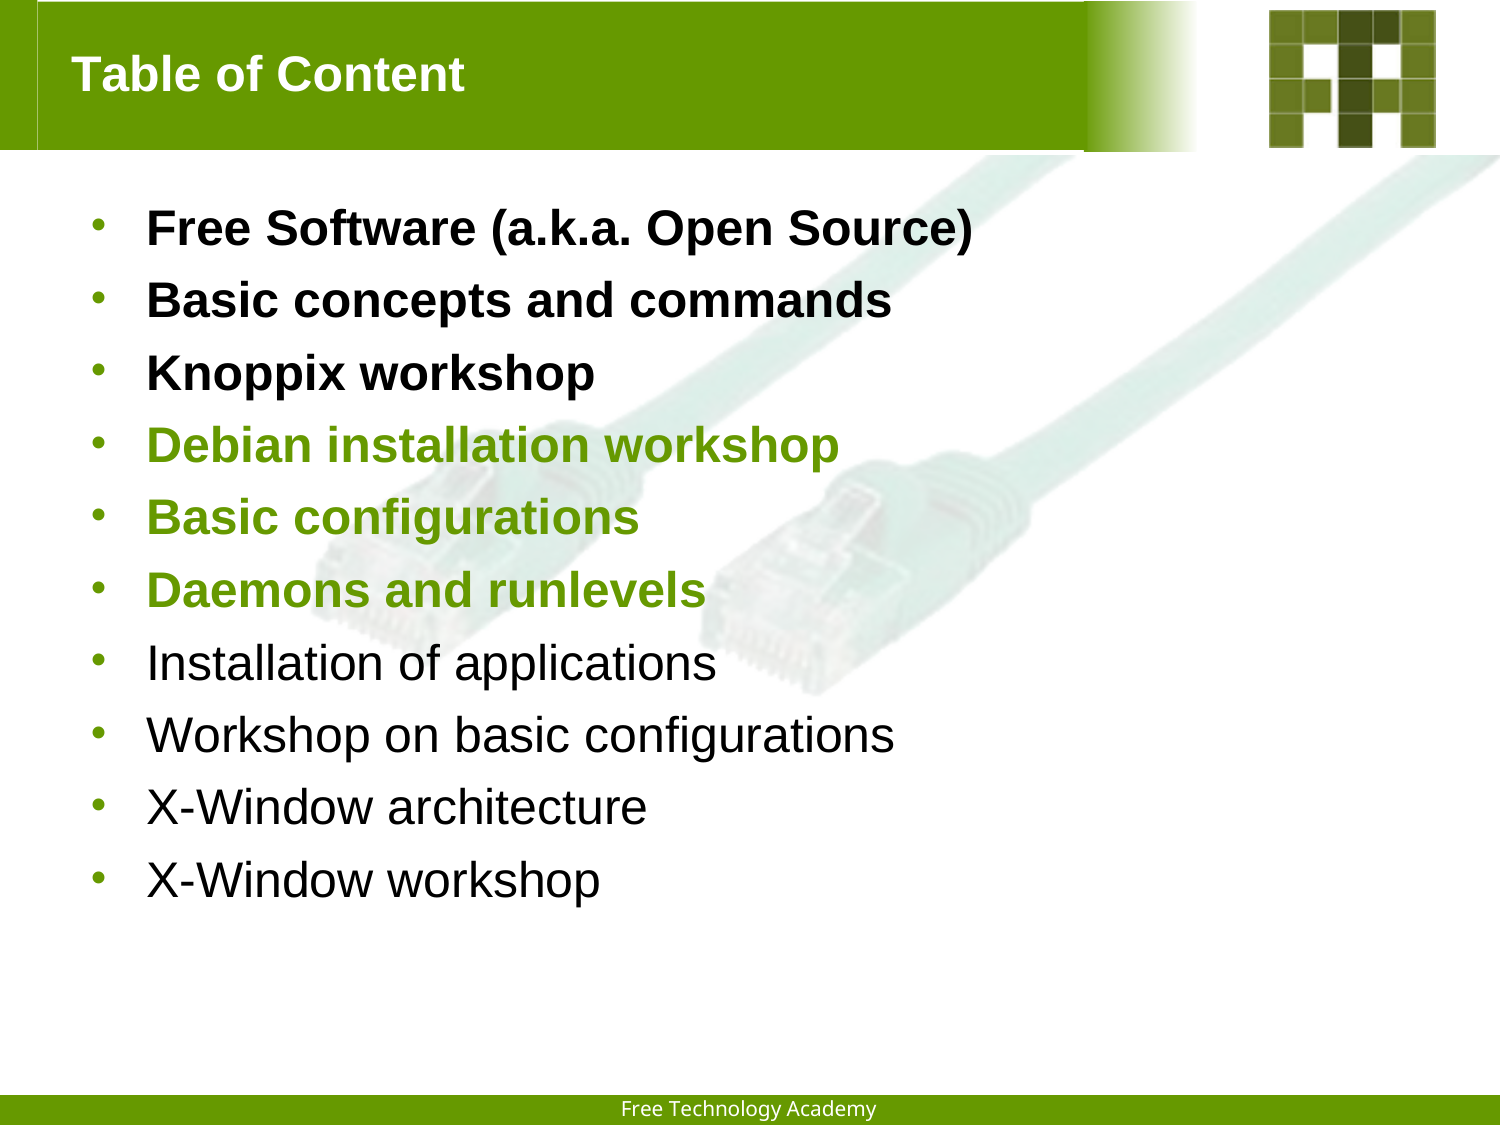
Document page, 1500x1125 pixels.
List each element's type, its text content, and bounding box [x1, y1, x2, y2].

title Table of Content [56, 1, 1107, 152]
picture [1269, 10, 1436, 148]
list Free Software (a.k.a. Open Source) Basic concepts and commands Knoppix workshop Debian installation workshop Basic configurations Daemons and runlevels Installation of applications Workshop on basic configurations X-Window architecture X-Window workshop [75, 187, 1426, 1052]
